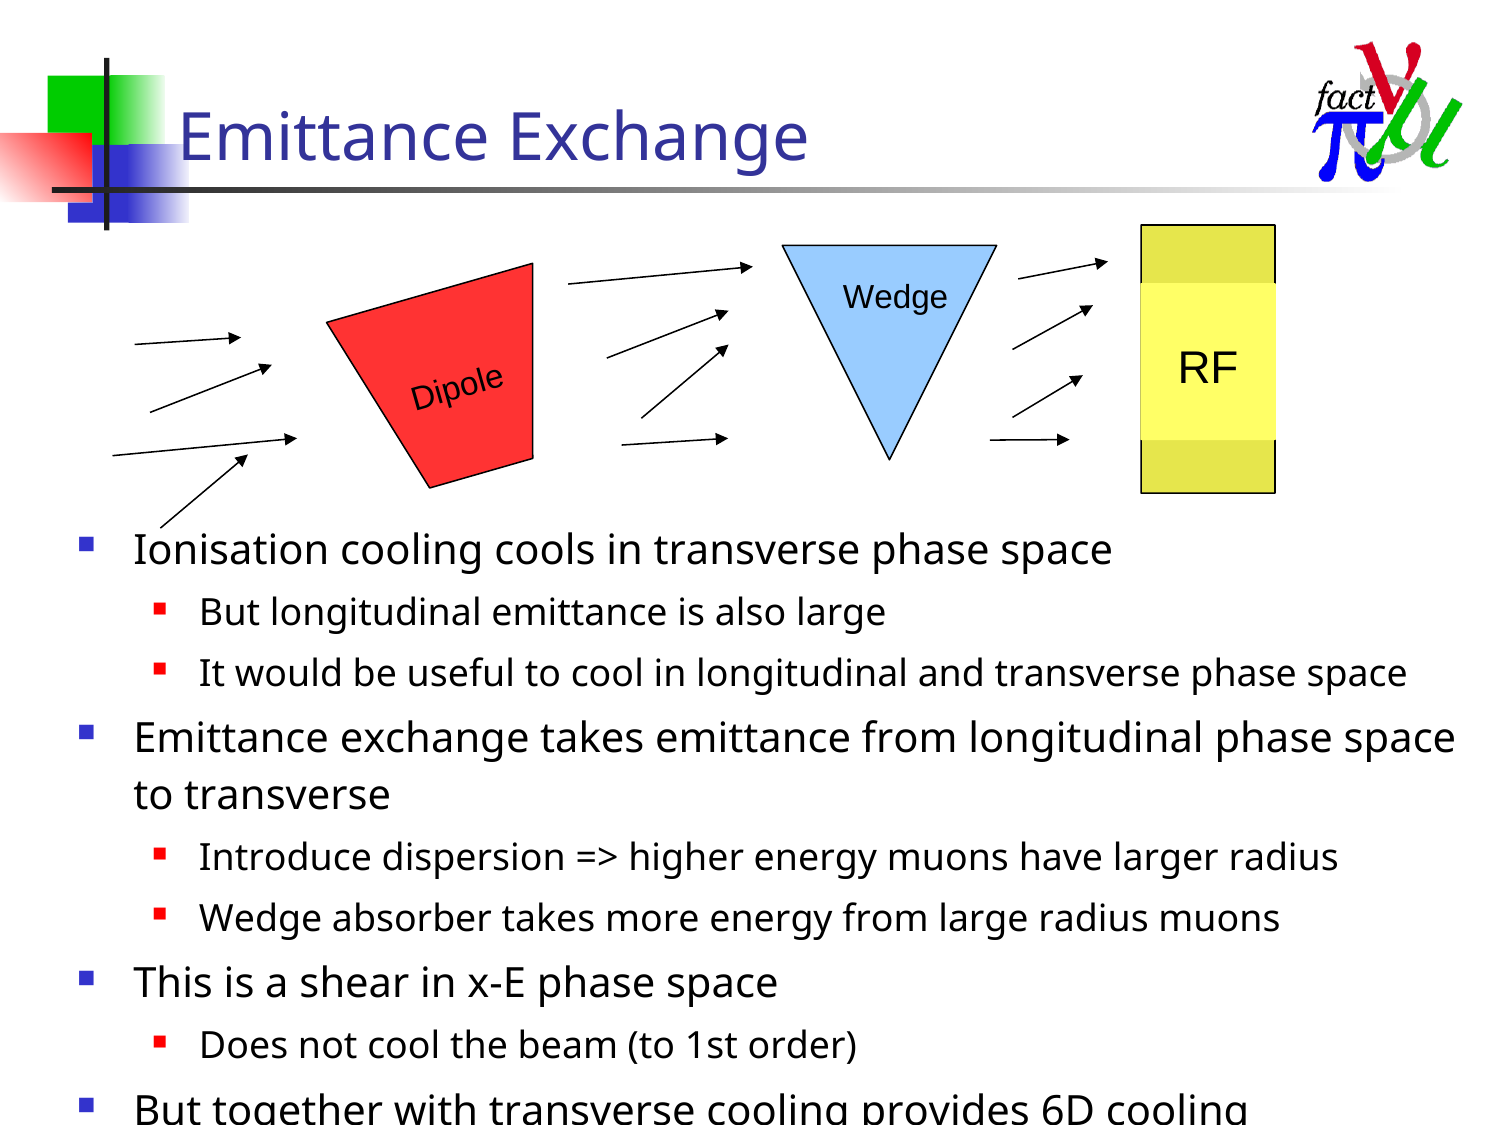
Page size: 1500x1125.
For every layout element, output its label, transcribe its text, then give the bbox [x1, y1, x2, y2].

picture [1441, 41, 1463, 188]
title Emittance Exchange [162, 0, 1441, 188]
list Ionisation cooling cools in transverse phase space But longitudinal emittance is also large It would be useful to cool in longitudinal and transverse phase space Emittance exchange takes emittance from longitudinal phase space to transverse Introduce dispersion => higher energy muons have larger radius Wedge absorber takes more energy from large radius muons This is a shear in x-E phase space Does not cool the beam (to 1st order) But together with transverse cooling provides 6D cooling [62, 511, 1493, 1125]
text_box [782, 245, 997, 460]
text_box Dipole [326, 263, 533, 488]
text_box RF [1141, 283, 1276, 440]
text_box Wedge [829, 263, 963, 323]
text_box [1141, 224, 1276, 284]
text_box [1141, 440, 1276, 494]
